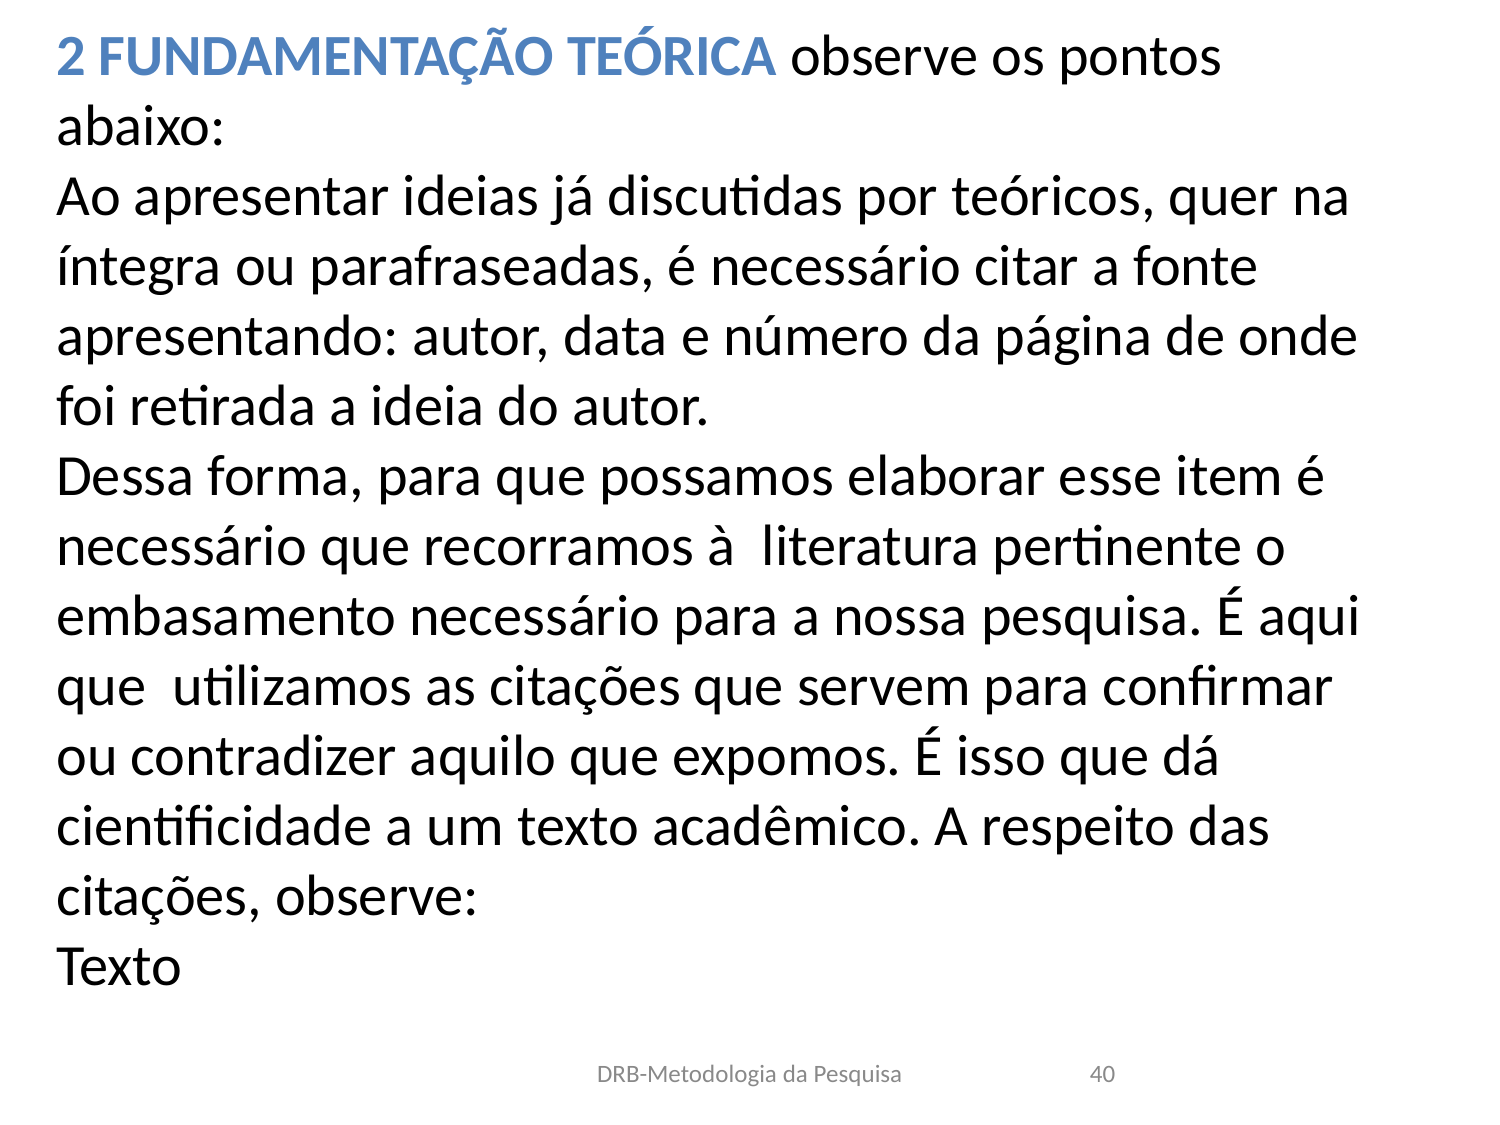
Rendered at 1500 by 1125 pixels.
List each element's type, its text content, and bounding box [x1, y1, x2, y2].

text_box 2 FUNDAMENTAÇÃO TEÓRICA observe os pontos abaixo: Ao apresentar ideias já discutidas por teóricos, quer na íntegra ou parafraseadas, é necessário citar a fonte apresentando: autor, data e número da página de onde foi retirada a ideia do autor. Dessa forma, para que possamos elaborar esse item é necessário que recorramos à literatura pertinente o embasamento necessário para a nossa pesquisa. É aqui que utilizamos as citações que servem para confirmar ou contradizer aquilo que expomos. É isso que dá cientificidade a um texto acadêmico. A respeito das citações, observe: Texto [41, 9, 1377, 1086]
text_box 40 [1074, 1042, 1426, 1103]
text_box DRB-Metodologia da Pesquisa [512, 1042, 988, 1103]
